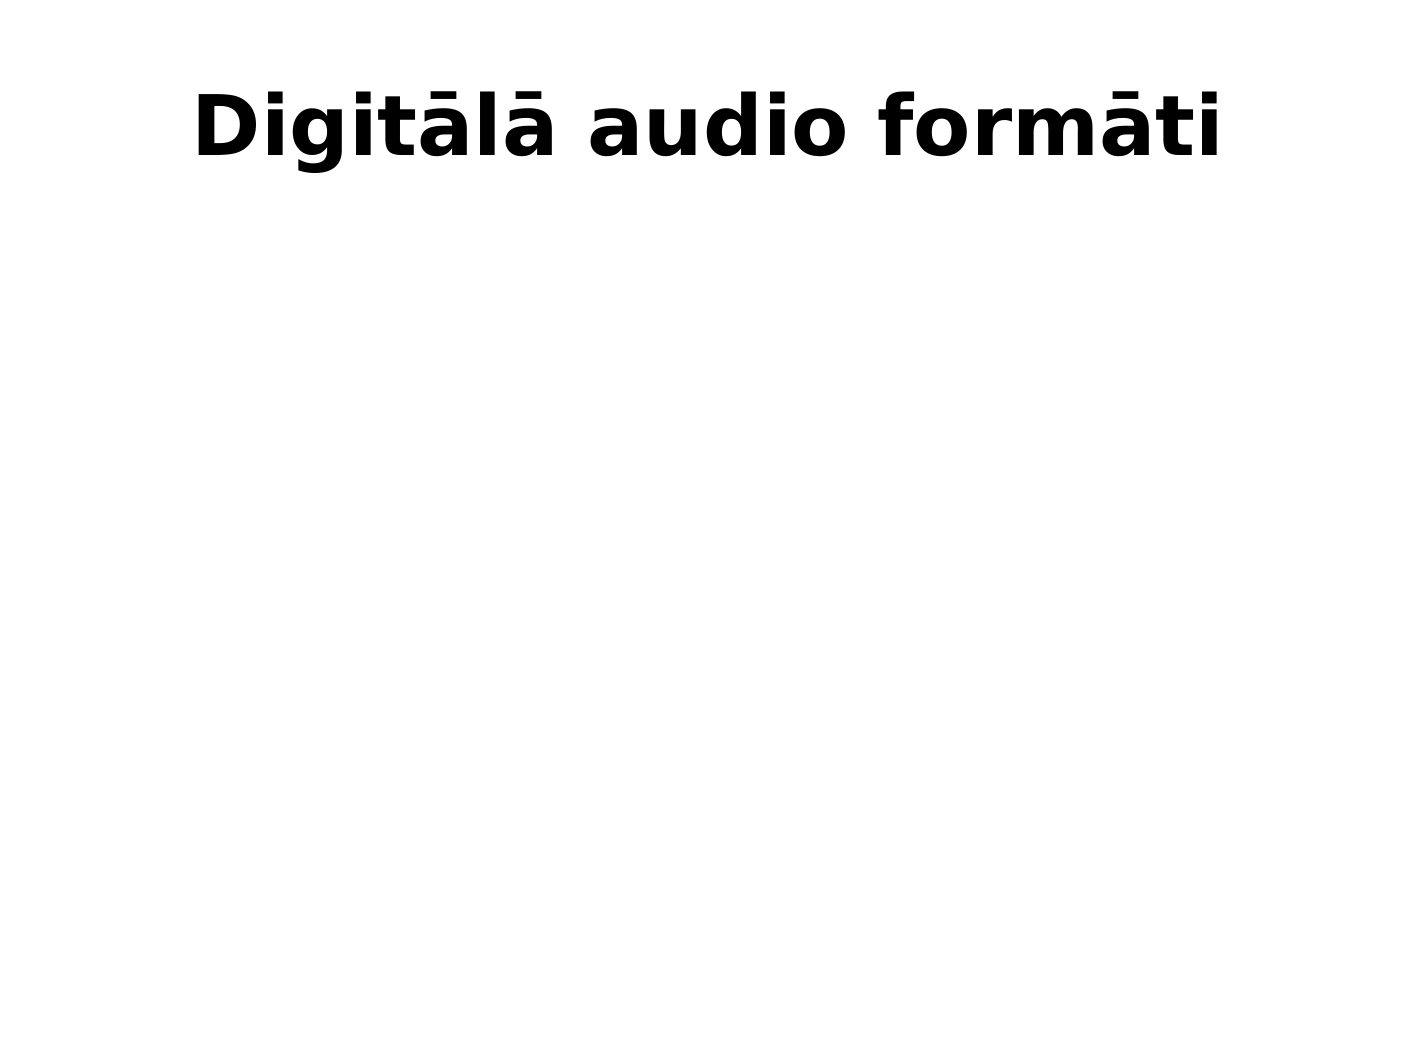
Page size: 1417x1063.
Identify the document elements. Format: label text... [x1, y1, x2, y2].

title Digitālā audio formāti [70, 29, 1346, 225]
